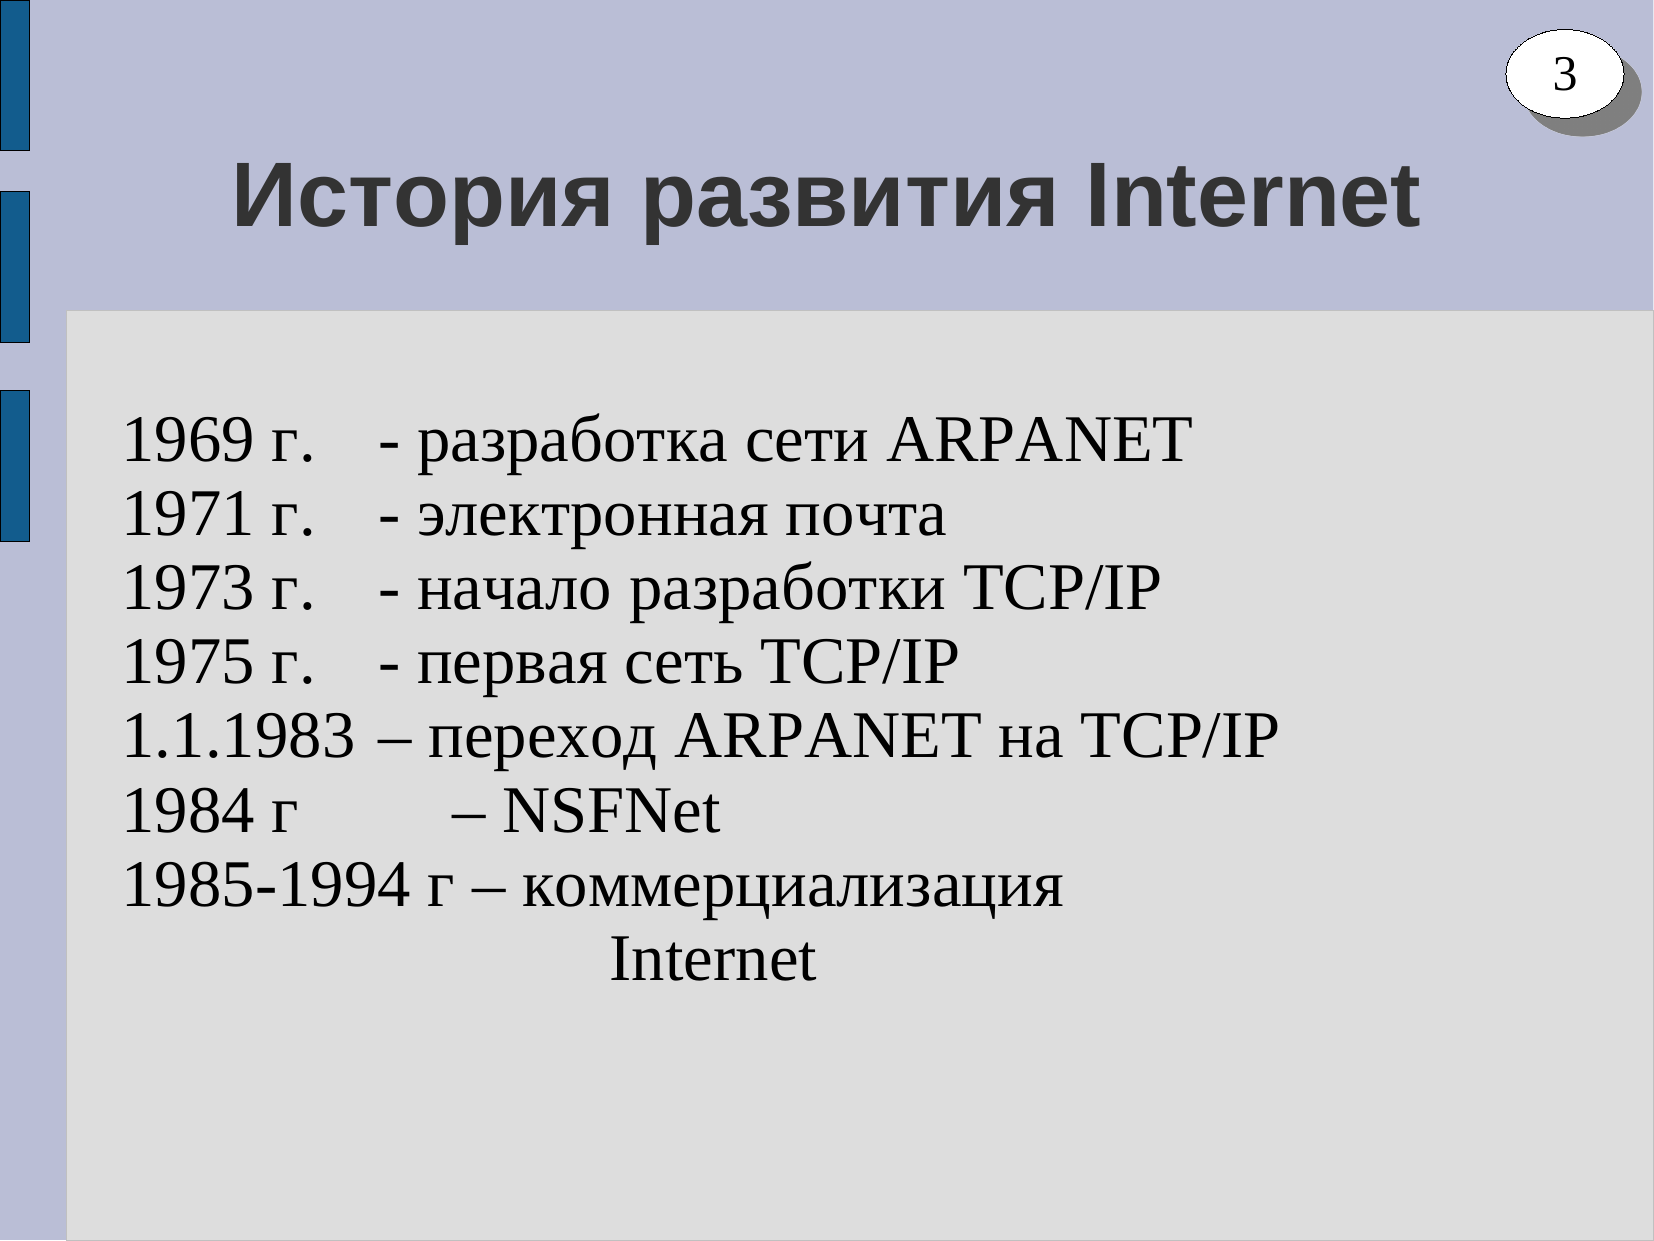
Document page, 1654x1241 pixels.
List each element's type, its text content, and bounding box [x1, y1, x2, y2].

text_box 3 [1505, 29, 1625, 119]
title История развития Internet [121, 91, 1534, 299]
subtitle 1969 г. - разработка сети ARPANET 1971 г. - электронная почта 1973 г. - начало разработки TCP/IP 1975 г. - первая сеть TCP/IP 1.1.1983 – переход ARPANET на TCP/IP 1984 г – NSFNet 1985-1994 г – коммерциализация Internet [121, 344, 1534, 1127]
